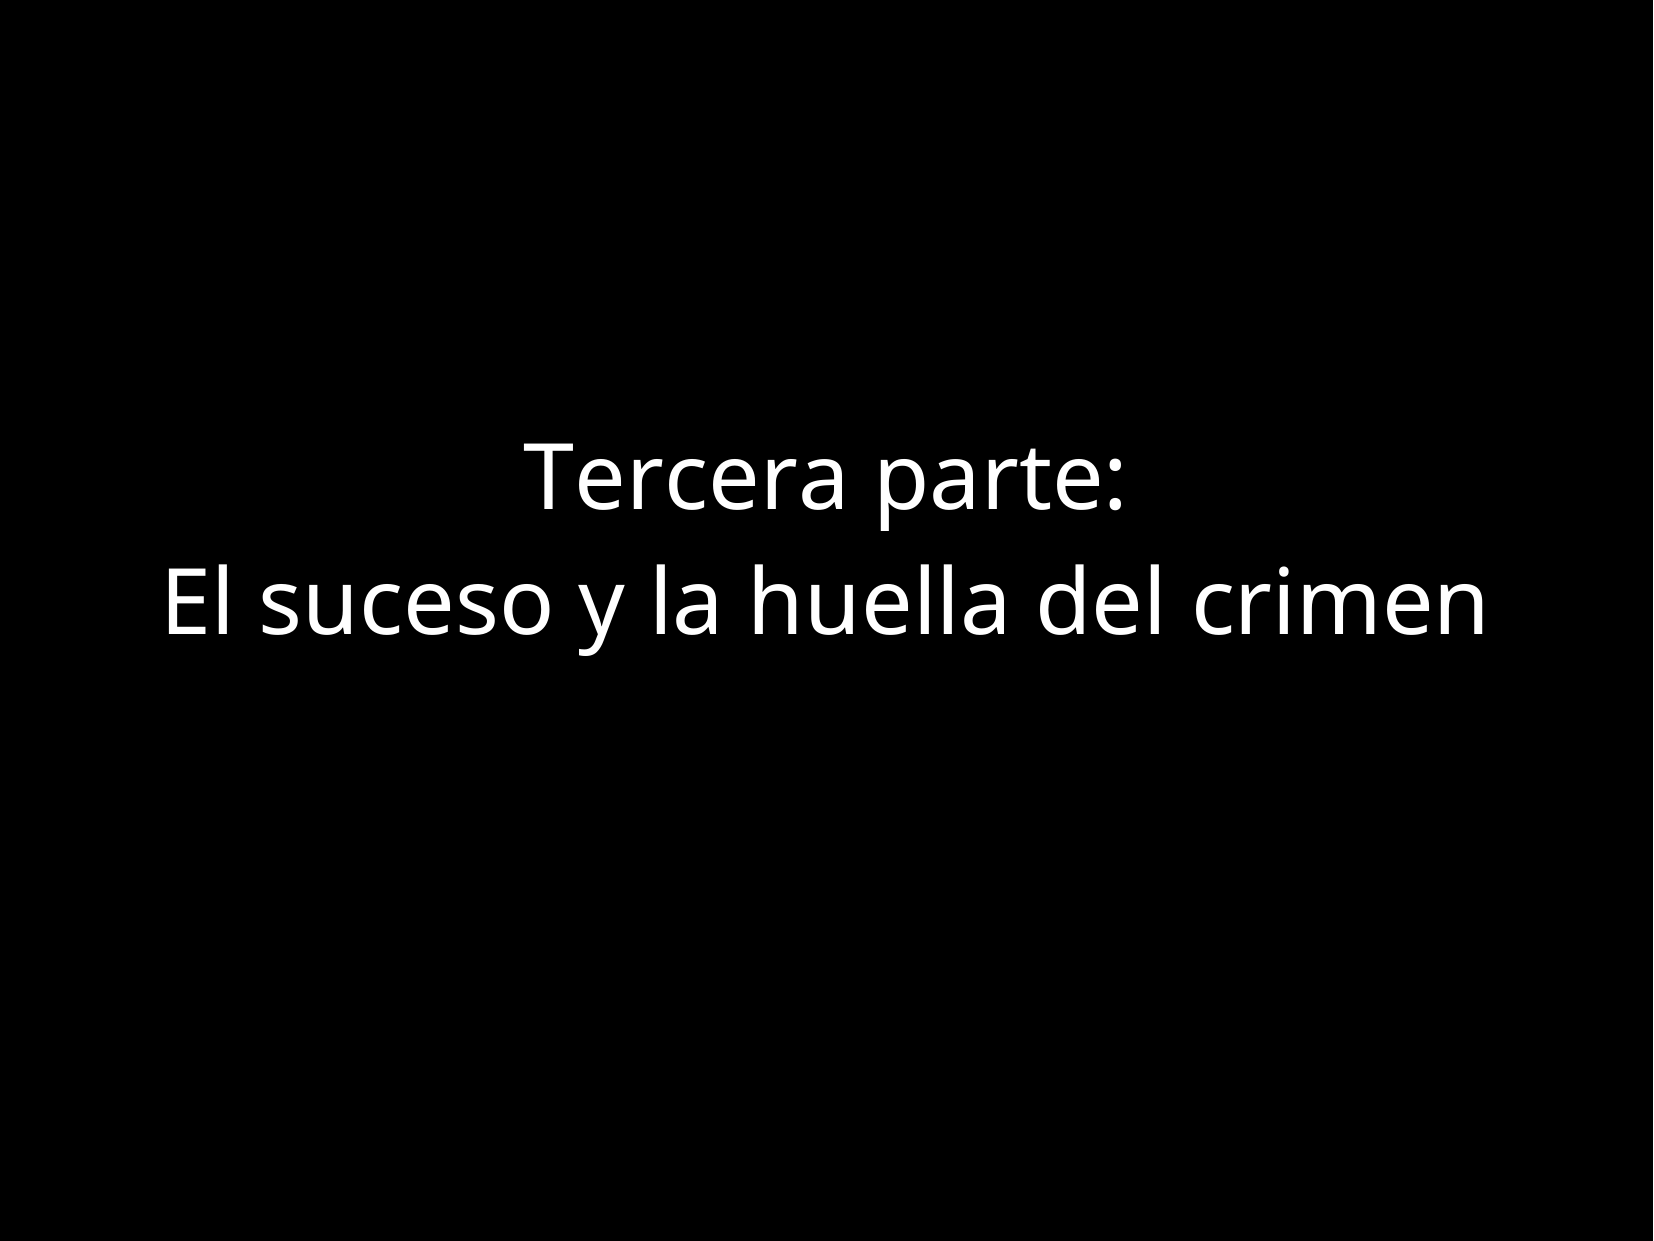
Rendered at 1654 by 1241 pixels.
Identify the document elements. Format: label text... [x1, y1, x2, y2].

title Tercera parte: El suceso y la huella del crimen [82, 393, 1571, 681]
